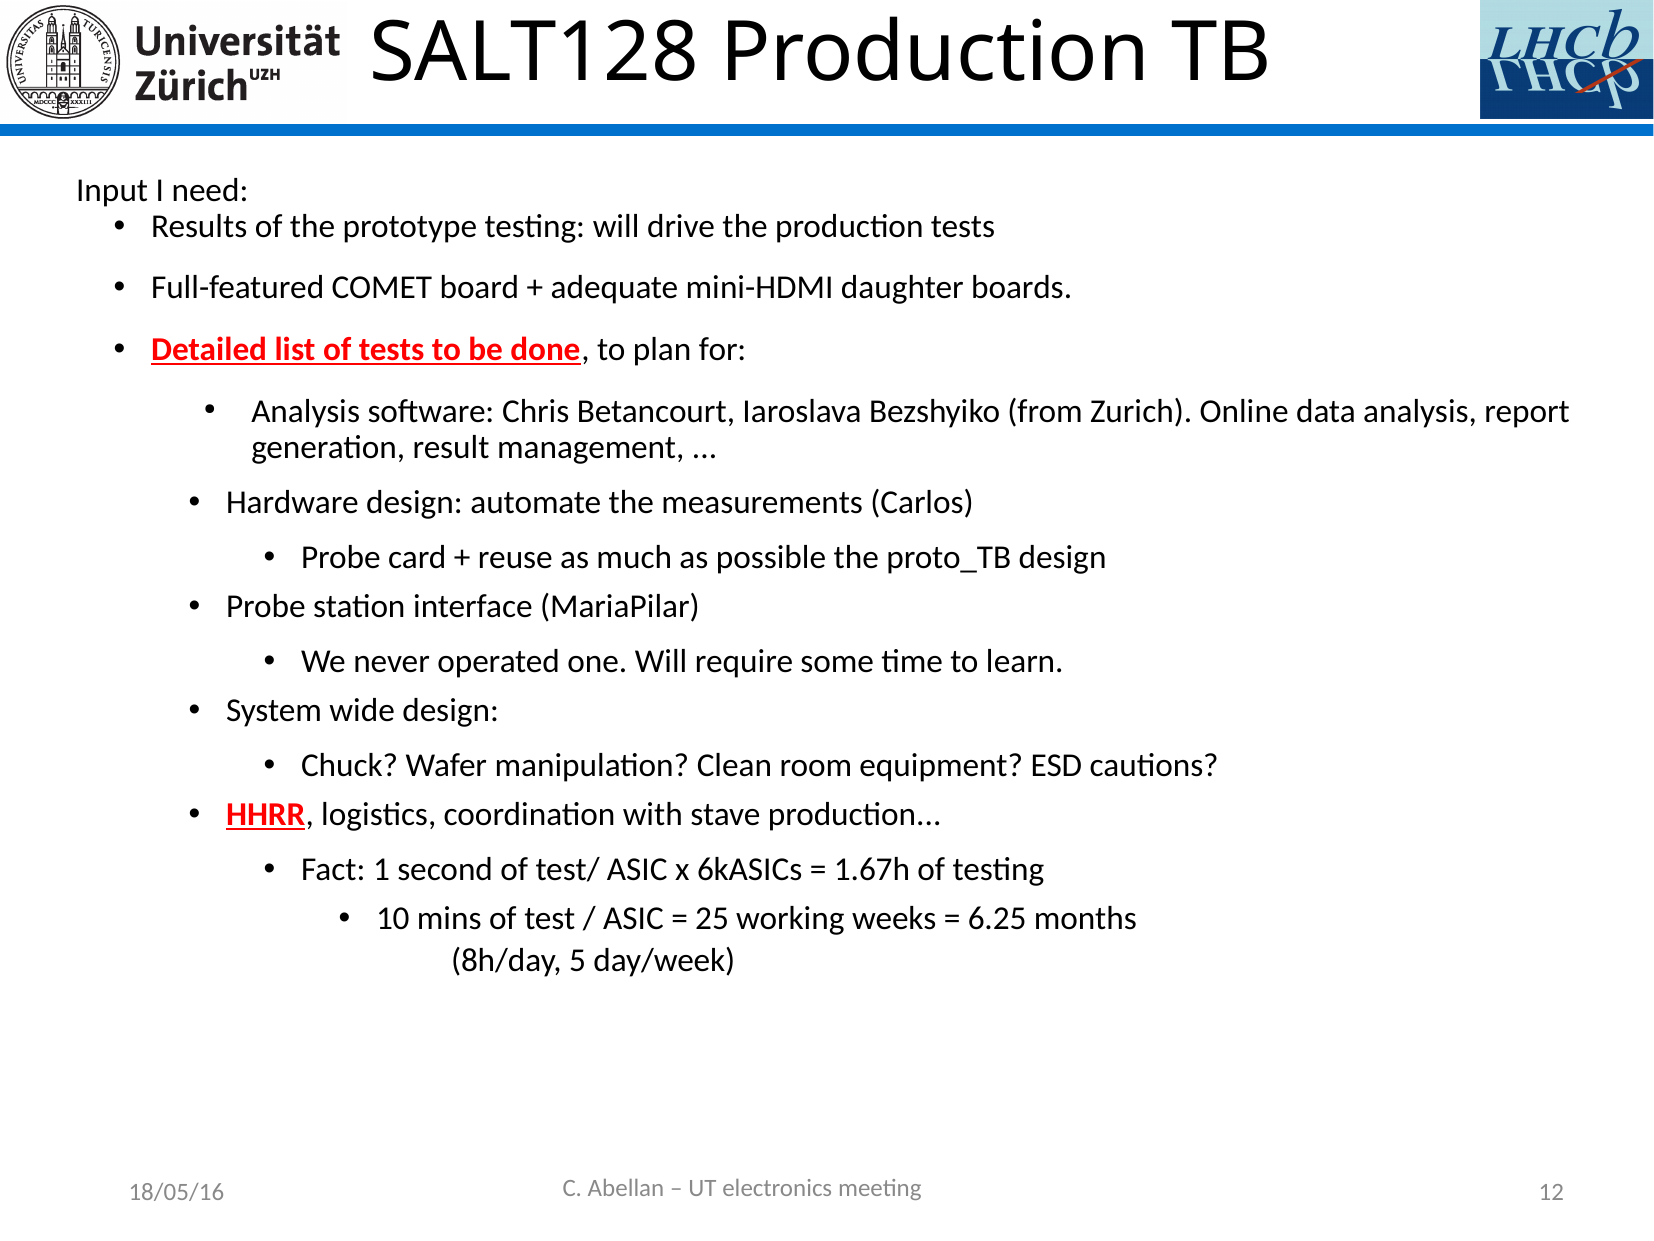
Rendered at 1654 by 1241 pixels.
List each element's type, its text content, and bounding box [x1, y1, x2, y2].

picture [0, 1, 347, 124]
picture [1480, 0, 1654, 119]
title SALT128 Production TB [354, 1, 1477, 107]
list Input I need: Results of the prototype testing: will drive the production tests Full-featured COMET board + adequate mini-HDMI daughter boards. Detailed list of tests to be done, to plan for: Analysis software: Chris Betancourt, Iaroslava Bezshyiko (from Zurich). Online data analysis, report generation, result management, ... Hardware design: automate the measurements (Carlos) Probe card + reuse as much as possible the proto_TB design Probe station interface (MariaPilar) We never operated one. Will require some time to learn. System wide design: Chuck? Wafer manipulation? Clean room equipment? ESD cautions? HHRR, logistics, coordination with stave production... Fact: 1 second of test/ ASIC x 6kASICs = 1.67h of testing 10 mins of test / ASIC = 25 working weeks = 6.25 months (8h/day, 5 day/week) [23, 165, 1607, 1170]
